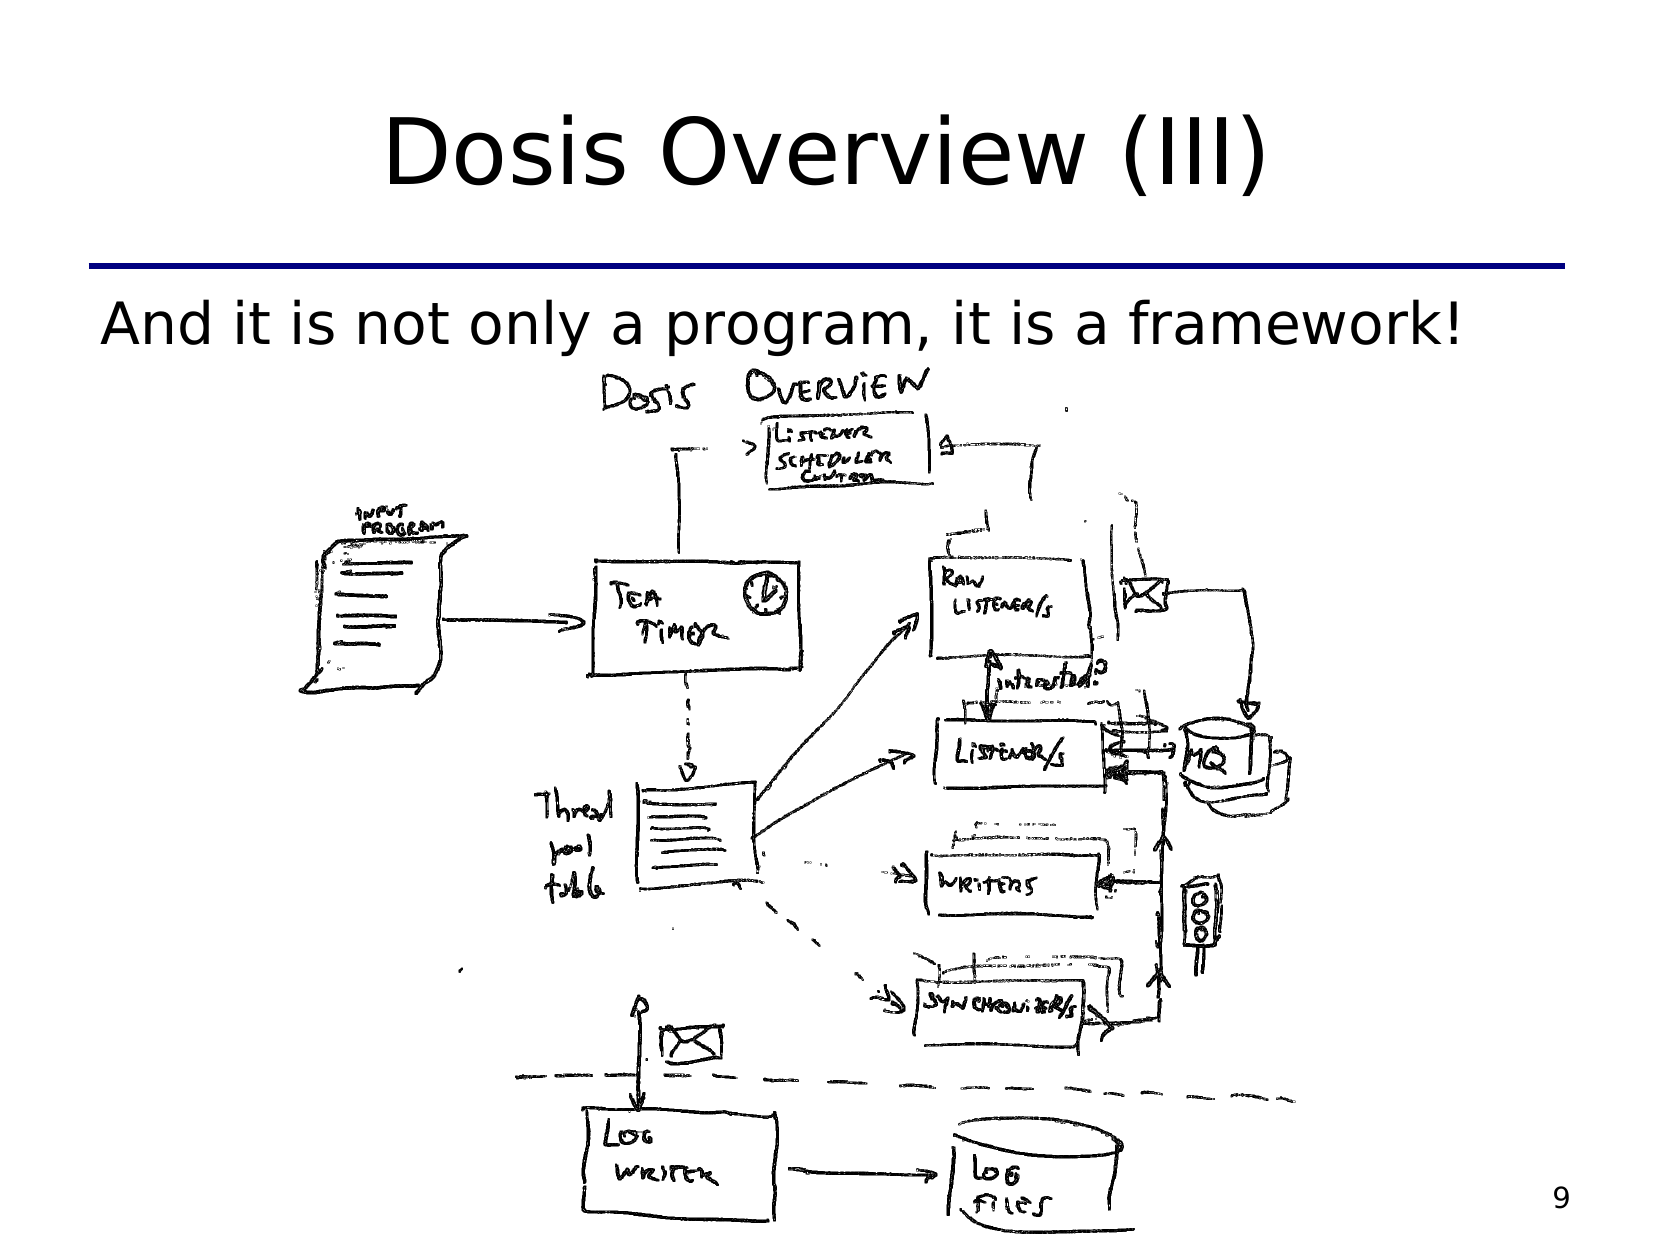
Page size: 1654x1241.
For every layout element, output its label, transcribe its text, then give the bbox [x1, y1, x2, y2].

picture [265, 362, 1359, 1241]
list And it is not only a program, it is a framework! [82, 290, 1571, 1094]
title Dosis Overview (III) [82, 56, 1571, 250]
